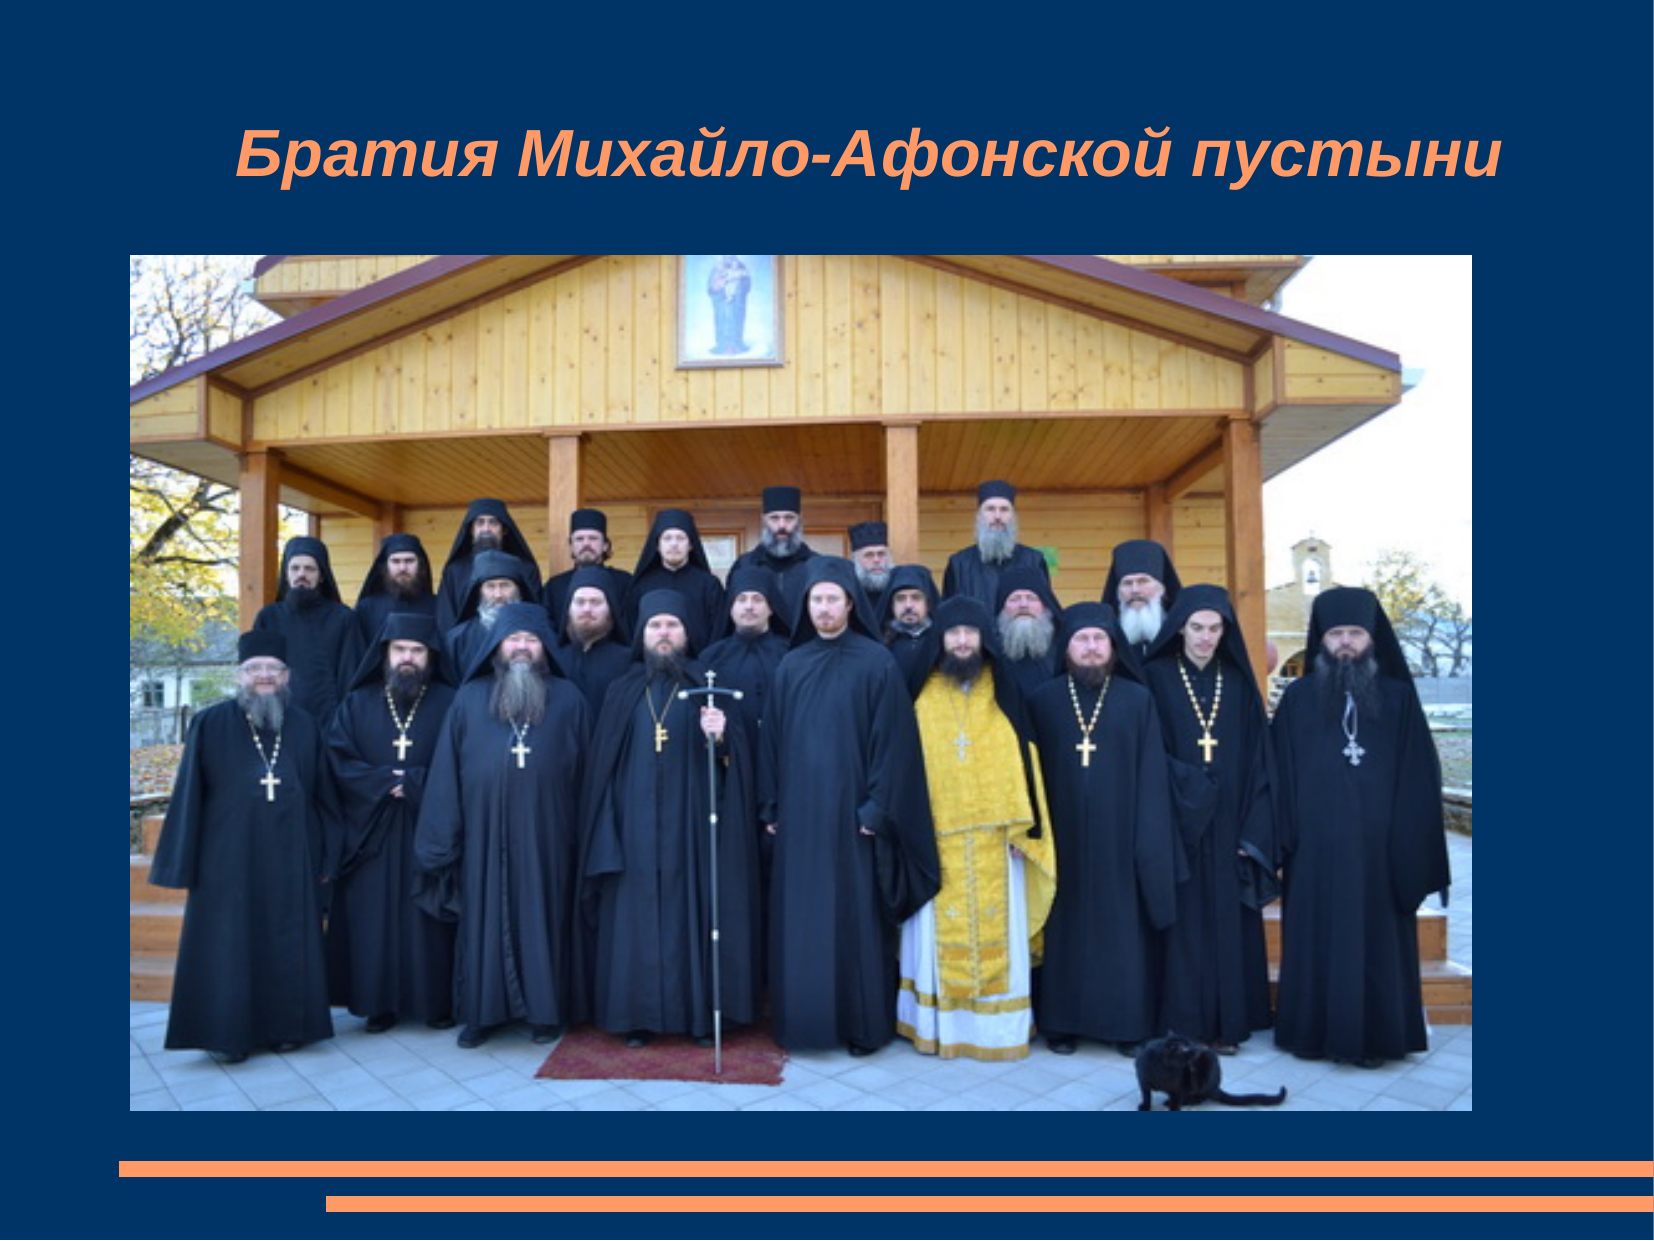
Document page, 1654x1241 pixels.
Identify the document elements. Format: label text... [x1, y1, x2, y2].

title Братия Михайло-Афонской пустыни [121, 46, 1534, 254]
picture [130, 255, 1472, 1111]
